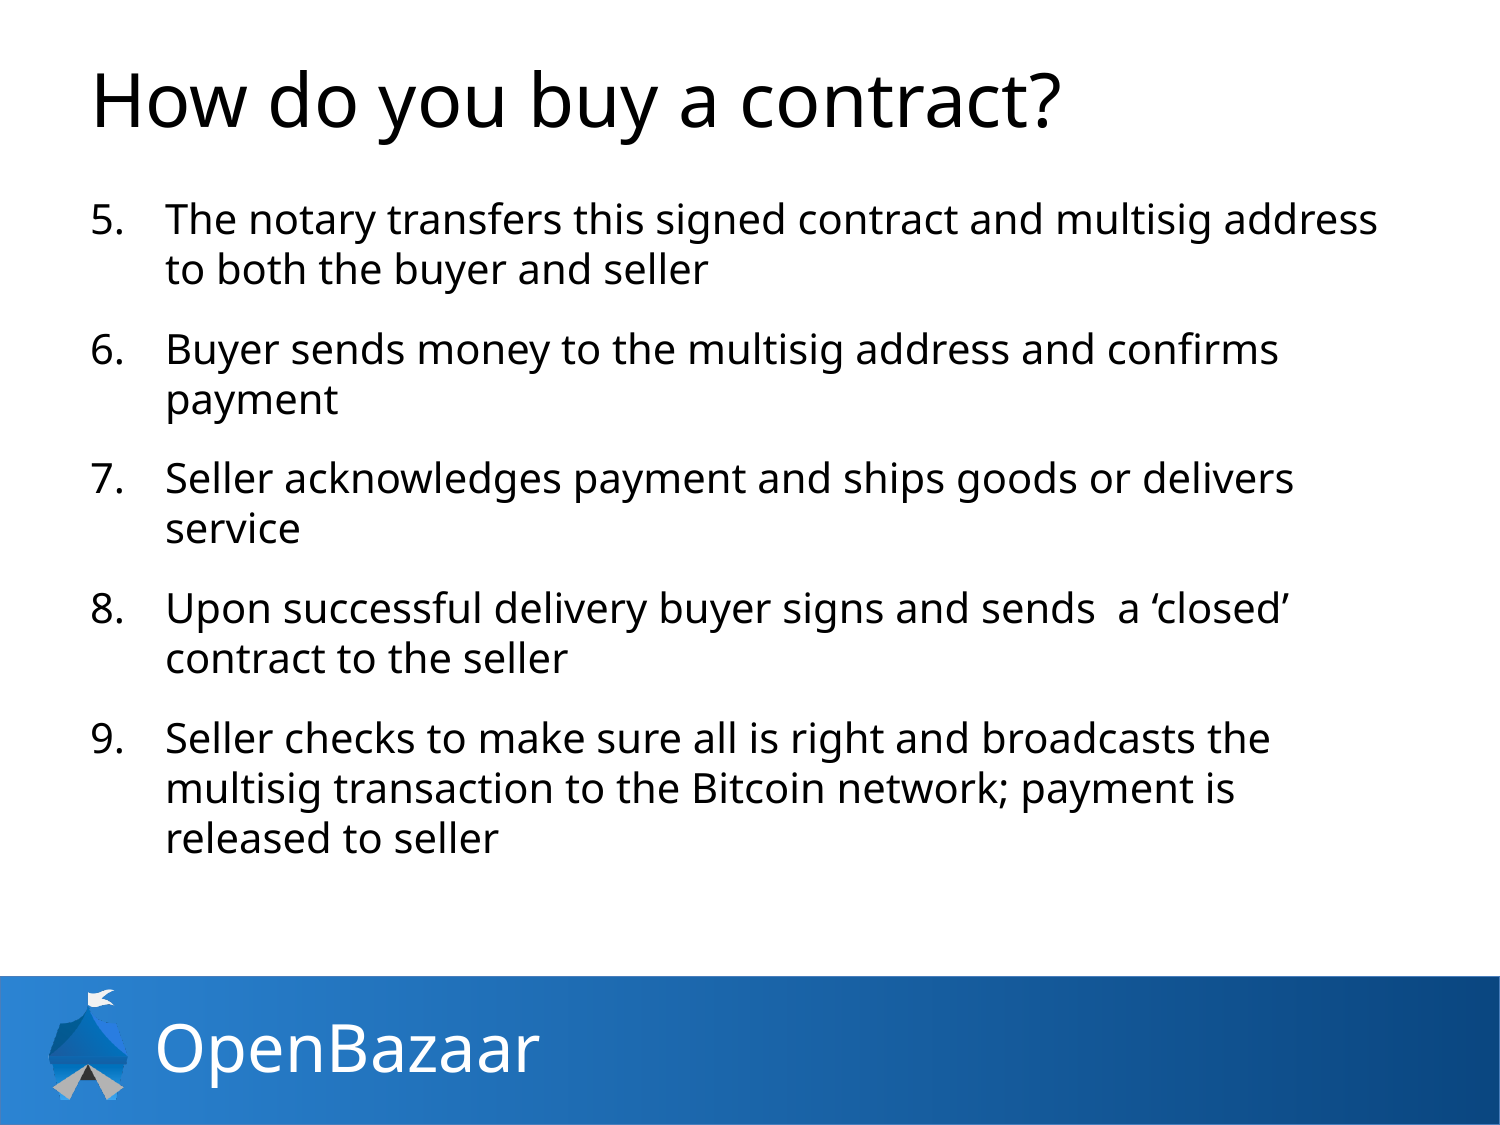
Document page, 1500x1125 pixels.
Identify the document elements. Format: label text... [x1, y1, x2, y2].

list The notary transfers this signed contract and multisig address to both the buyer and seller Buyer sends money to the multisig address and confirms payment Seller acknowledges payment and ships goods or delivers service Upon successful delivery buyer signs and sends a ‘closed’ contract to the seller Seller checks to make sure all is right and broadcasts the multisig transaction to the Bitcoin network; payment is released to seller [75, 185, 1425, 949]
picture [40, 985, 136, 1105]
title How do you buy a contract? [75, 45, 1425, 155]
